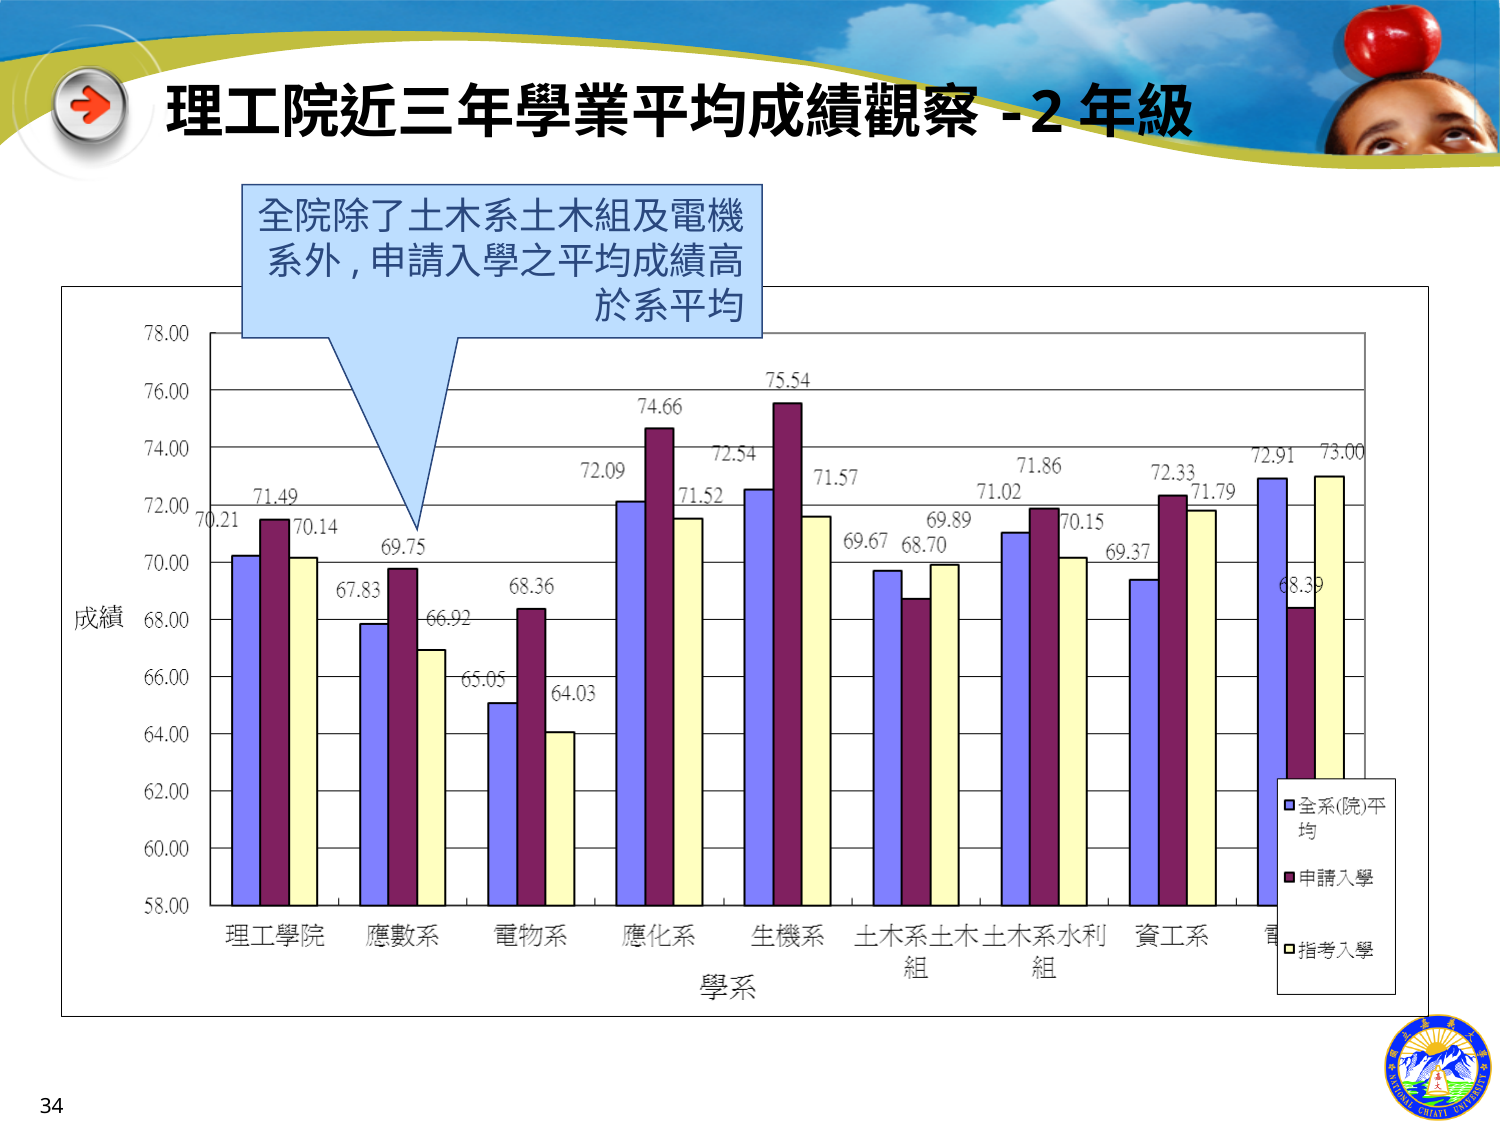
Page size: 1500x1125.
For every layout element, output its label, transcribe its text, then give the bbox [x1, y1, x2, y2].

text_box [24, 1084, 376, 1125]
text_box 全院除了土木系土木組及電機系外,申請入學之平均成績高於系平均 [242, 184, 763, 530]
title 理工院近三年學業平均成績觀察-2年級 [150, 62, 1258, 155]
chart [53, 278, 1436, 1024]
